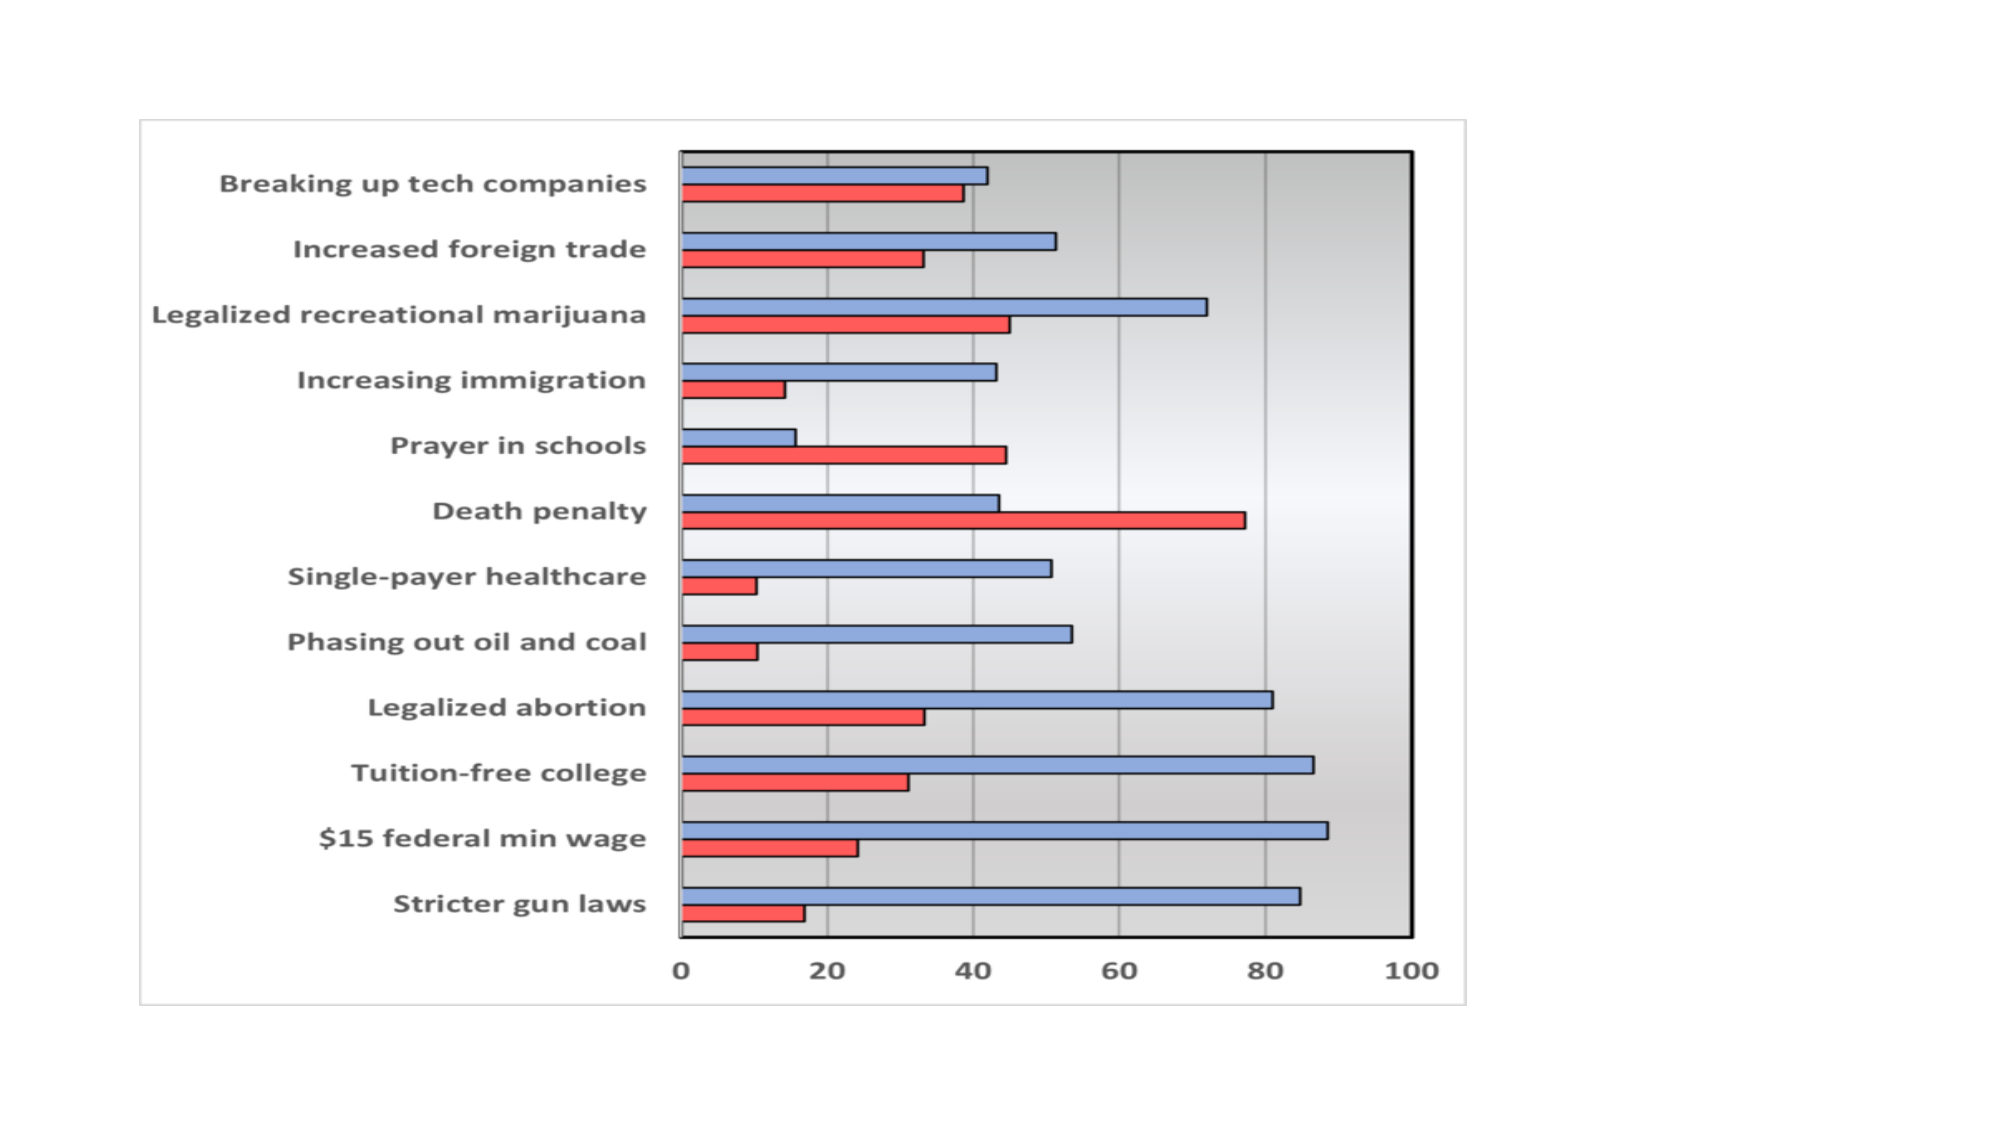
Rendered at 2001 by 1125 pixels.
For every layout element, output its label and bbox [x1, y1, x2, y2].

picture [139, 119, 1467, 1006]
